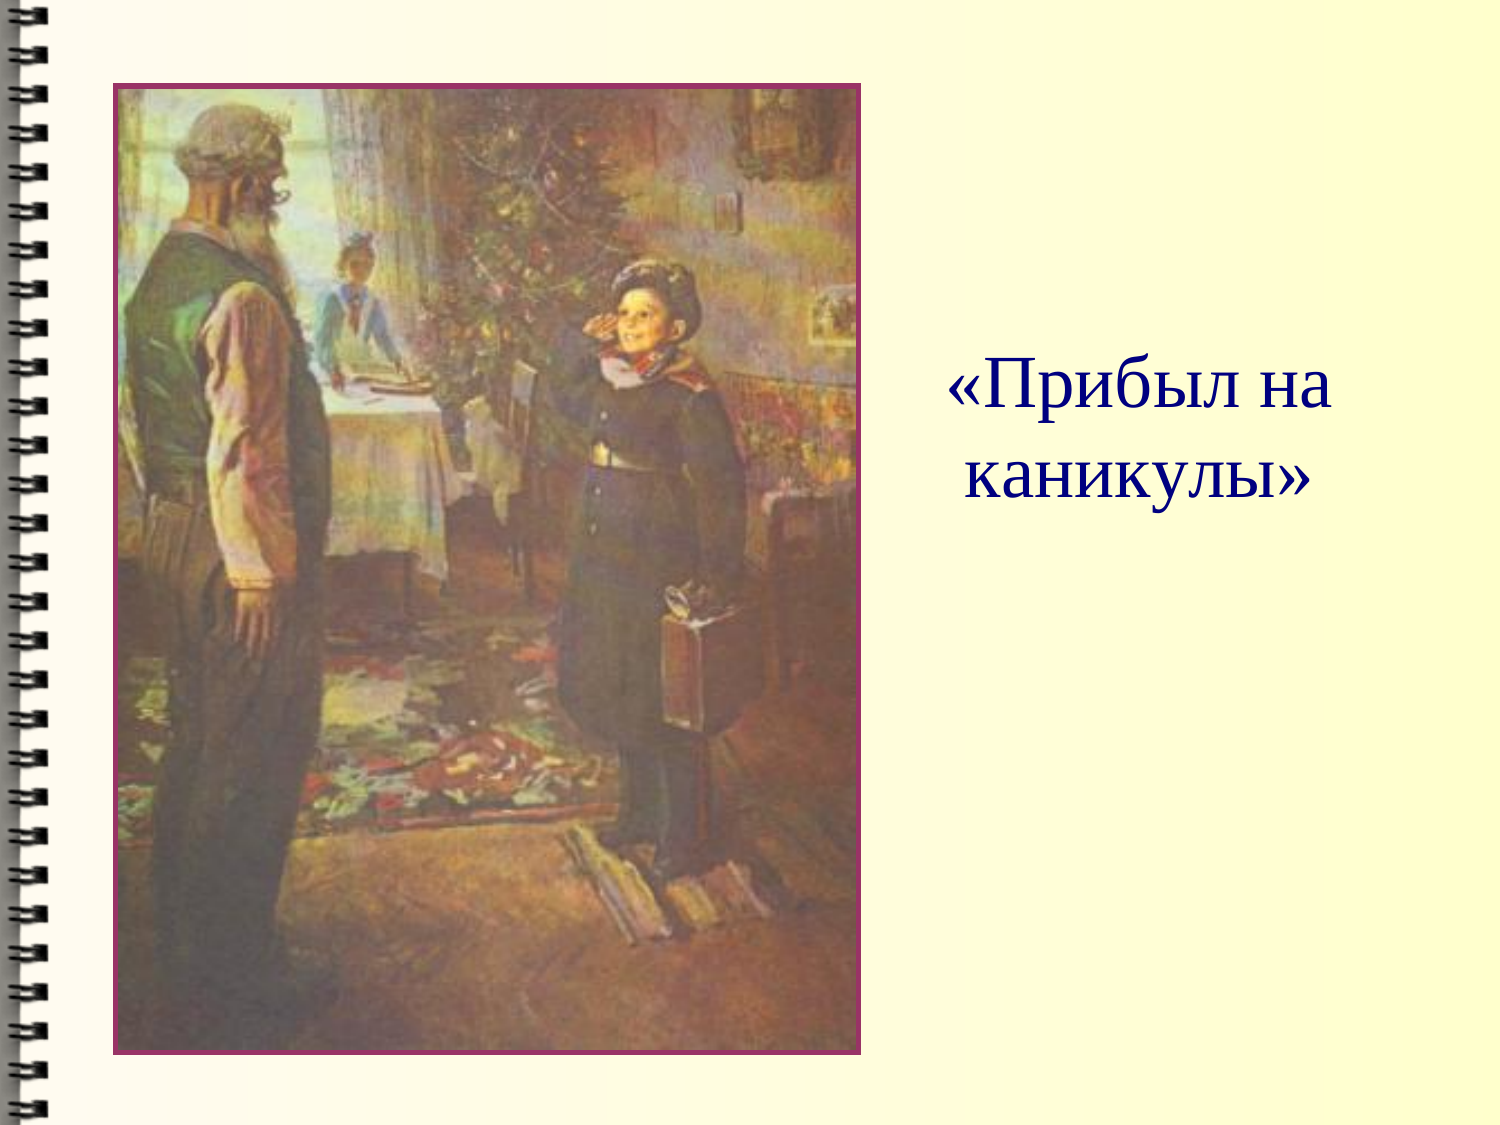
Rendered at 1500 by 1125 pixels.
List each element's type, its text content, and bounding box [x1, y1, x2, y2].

list «Прибыл на каникулы» [861, 324, 1453, 582]
picture [118, 88, 856, 1050]
picture [0, 0, 69, 1125]
